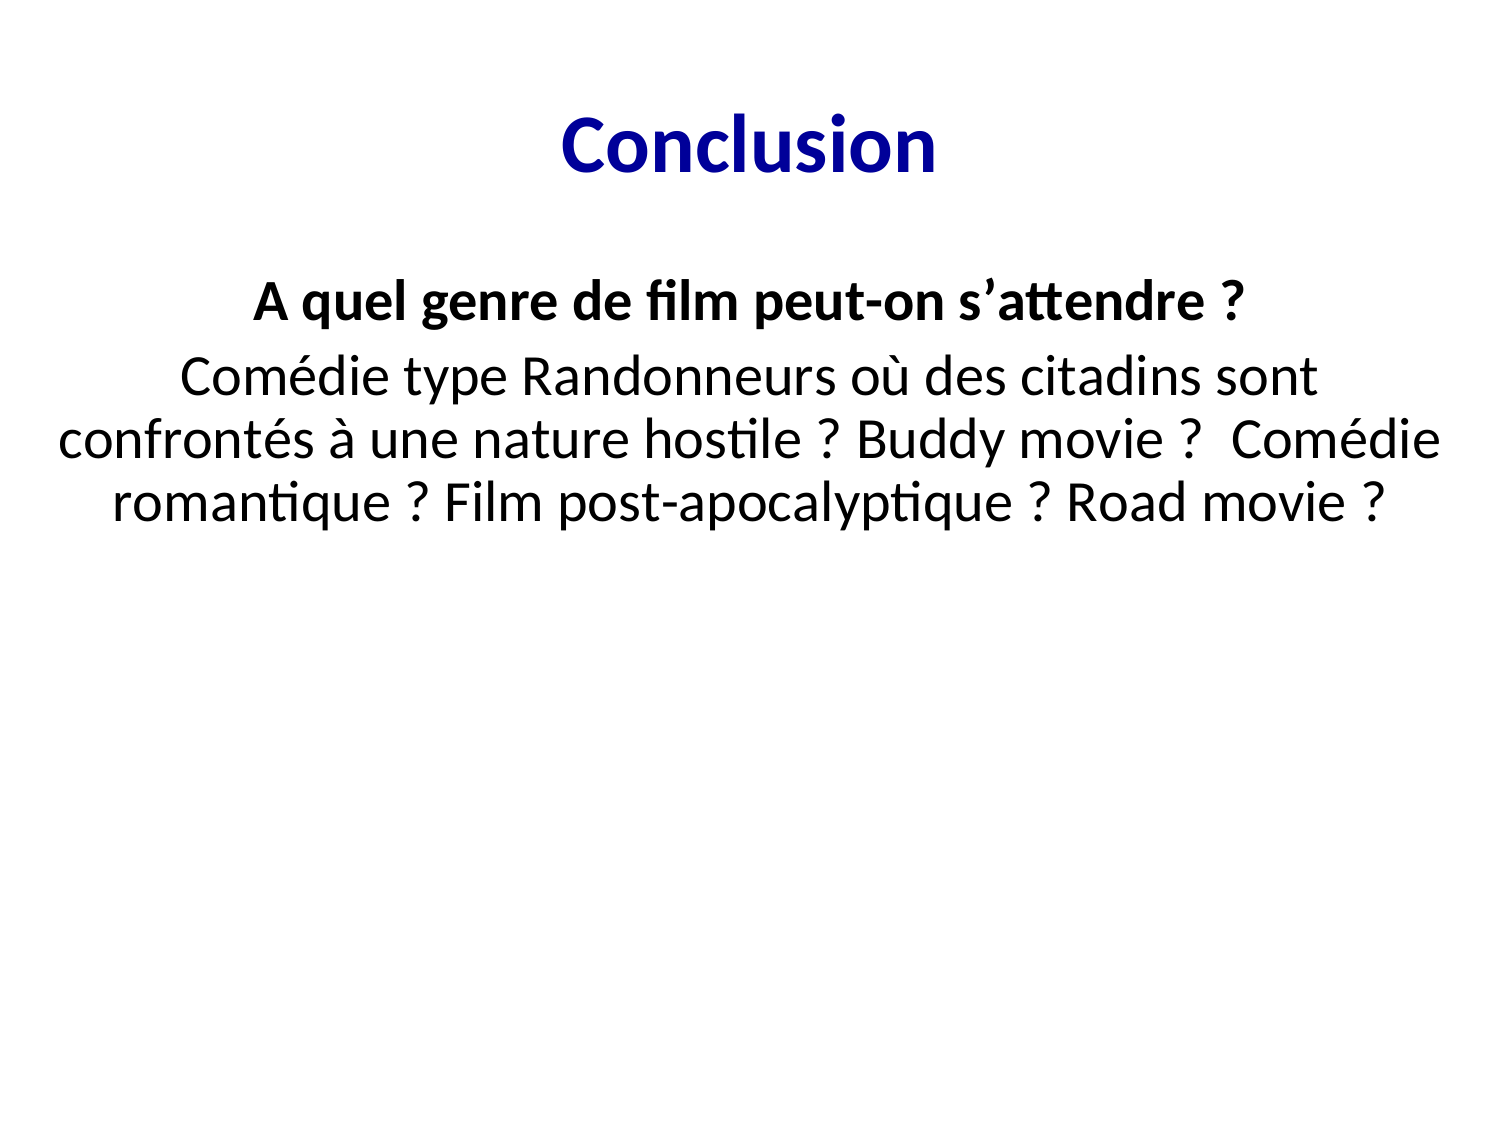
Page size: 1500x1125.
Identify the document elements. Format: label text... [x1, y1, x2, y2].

list A quel genre de film peut-on s’attendre ? Comédie type Randonneurs où des citadins sont confrontés à une nature hostile ? Buddy movie ? Comédie romantique ? Film post-apocalyptique ? Road movie ? [41, 262, 1459, 1071]
title Conclusion [75, 45, 1426, 233]
